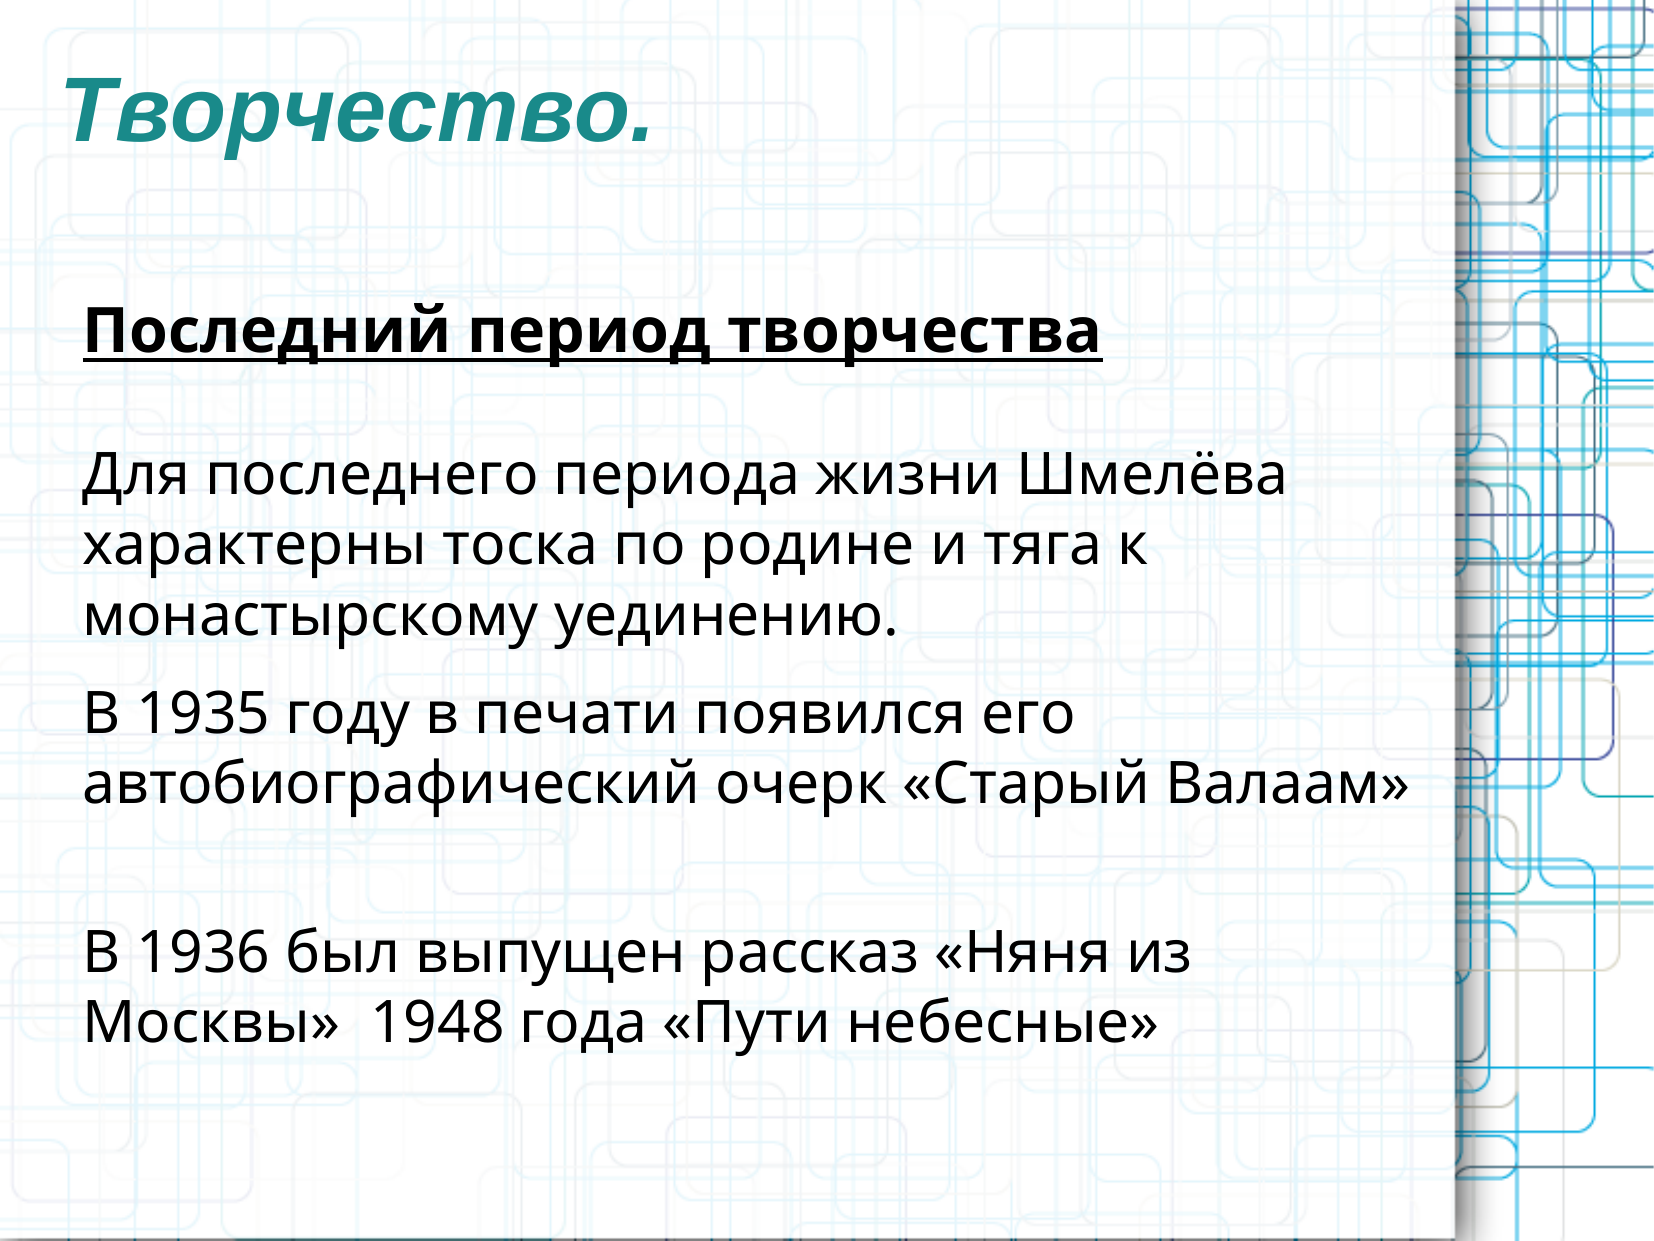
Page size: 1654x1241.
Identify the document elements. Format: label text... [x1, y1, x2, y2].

title Творчество. [59, 49, 1418, 257]
list Последний период творчества Для последнего периода жизни Шмелёва характерны тоска по родине и тяга к монастырскому уединению. В 1935 году в печати появился его автобиографический очерк «Старый Валаам» В 1936 был выпущен рассказ «Няня из Москвы» 1948 года «Пути небесные» [82, 290, 1418, 1110]
